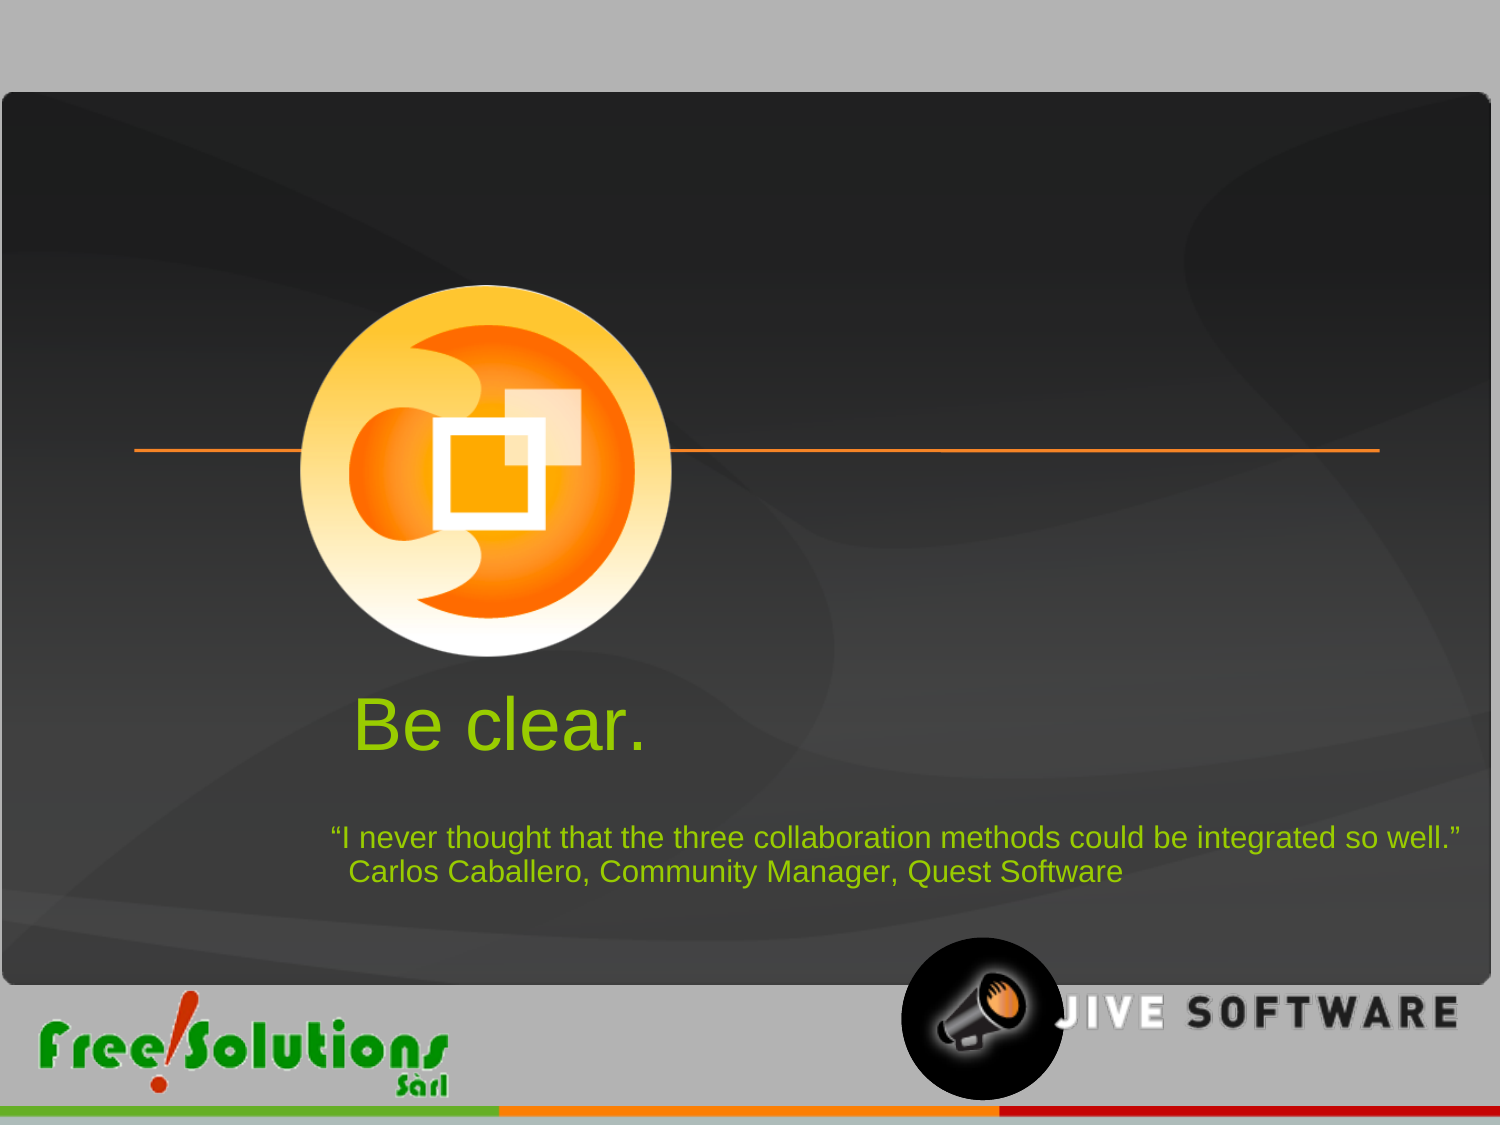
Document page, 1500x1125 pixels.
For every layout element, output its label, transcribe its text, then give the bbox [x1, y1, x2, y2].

picture [37, 987, 451, 1102]
picture [0, 1106, 1500, 1125]
text_box “I never thought that the three collaboration methods could be integrated so well.” Carlos Caballero, Community Manager, Quest Software [307, 812, 1483, 898]
text_box Be clear. [337, 674, 664, 775]
picture [2, 92, 1491, 1071]
